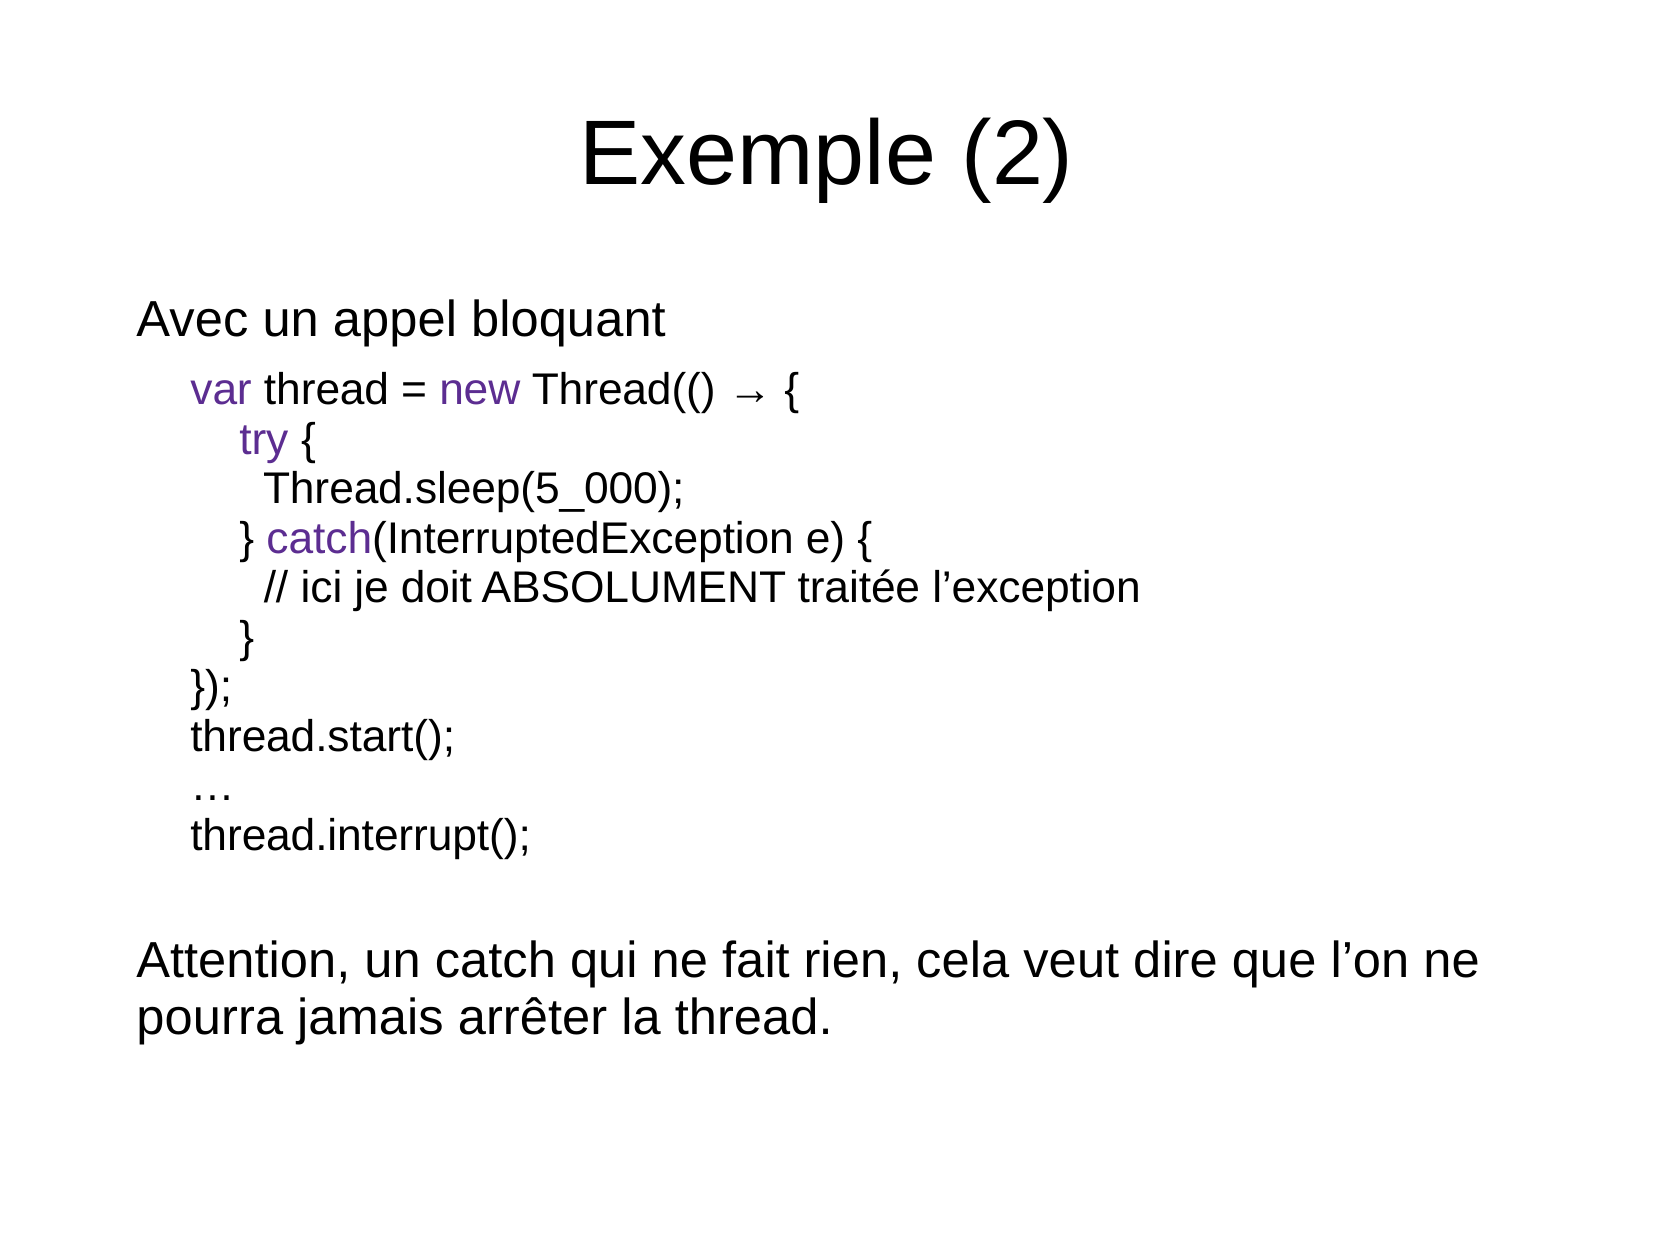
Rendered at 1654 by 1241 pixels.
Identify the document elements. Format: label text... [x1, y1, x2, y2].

title Exemple (2) [82, 49, 1571, 257]
list Avec un appel bloquant var thread = new Thread(() → { try { Thread.sleep(5_000); } catch(InterruptedException e) { // ici je doit ABSOLUMENT traitée l’exception } }); thread.start(); … thread.interrupt(); Attention, un catch qui ne fait rien, cela veut dire que l’on ne pourra jamais arrêter la thread. [82, 290, 1571, 1051]
